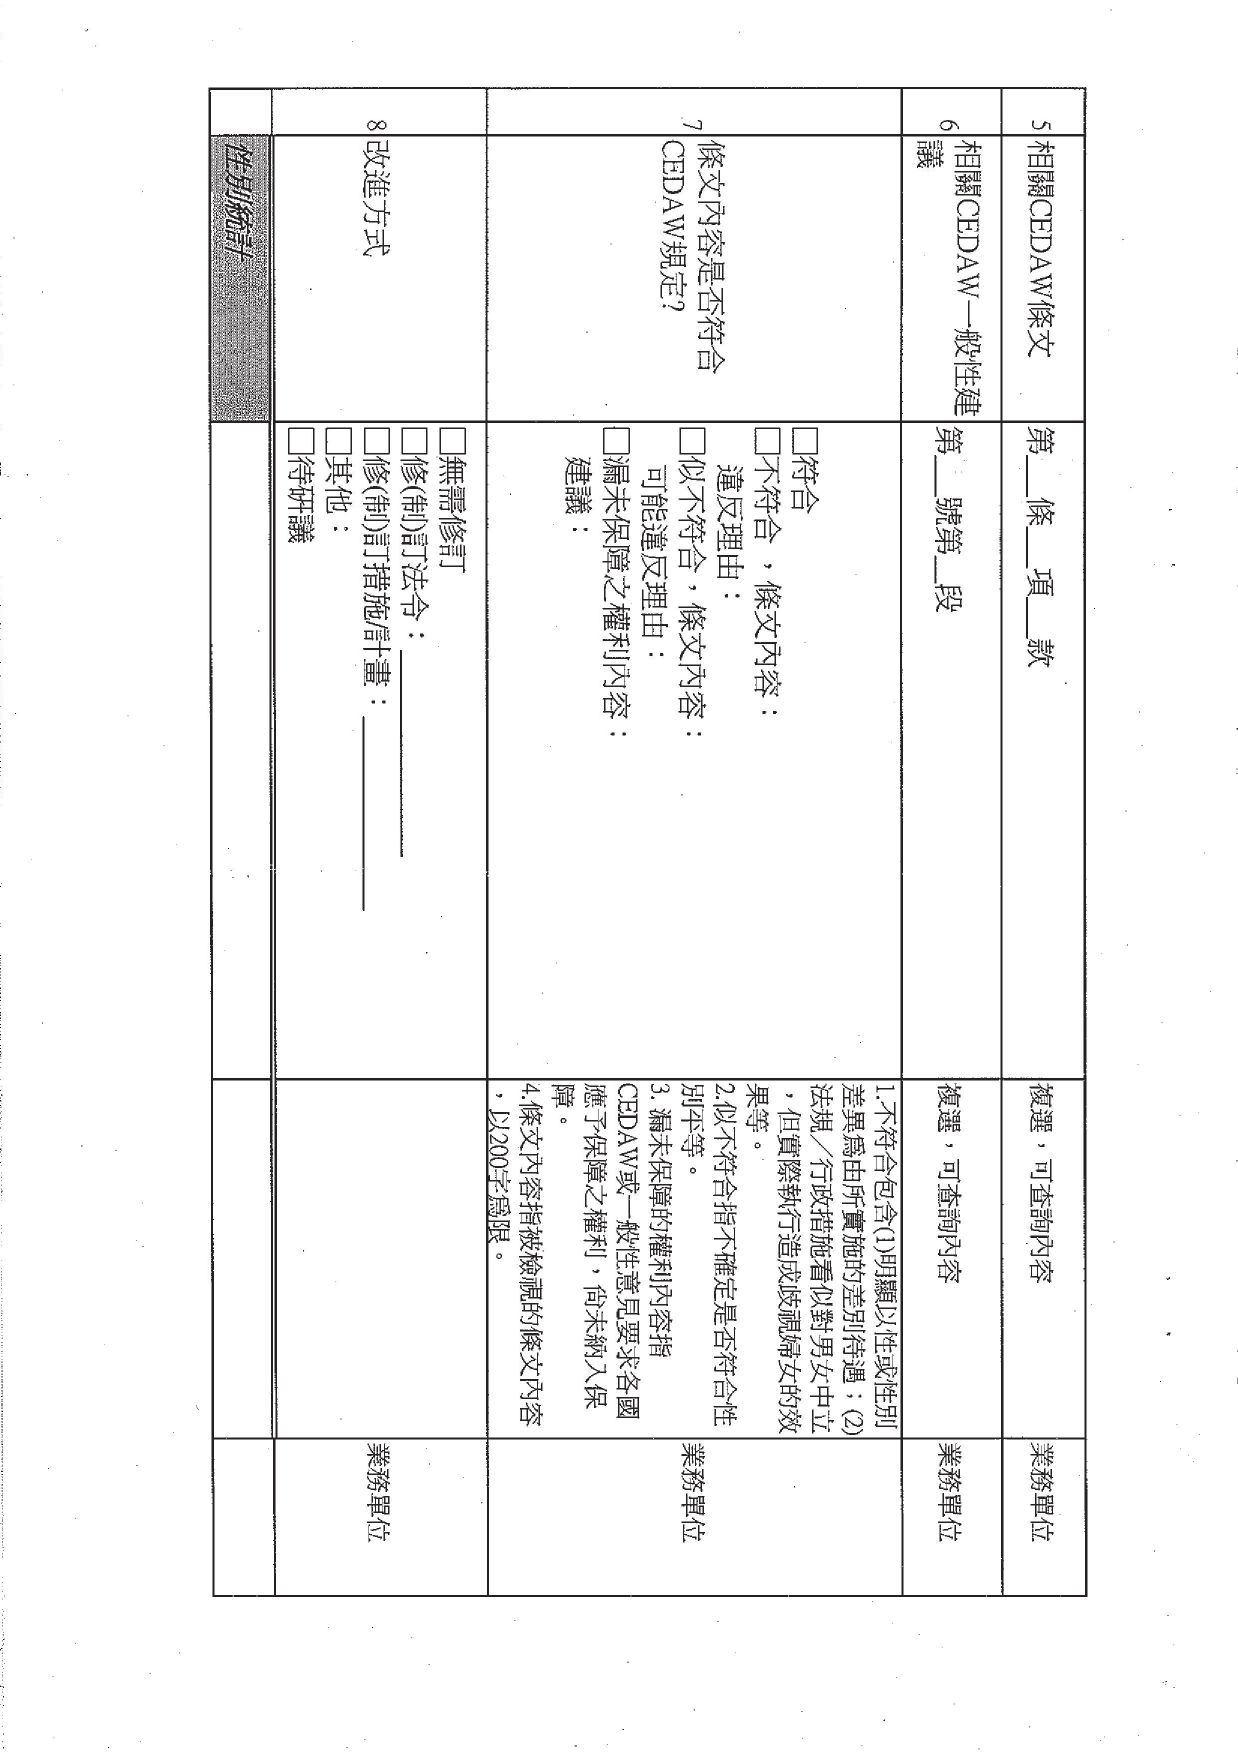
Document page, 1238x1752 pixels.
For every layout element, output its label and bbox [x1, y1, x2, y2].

text_box [0, 0, 1238, 1751]
